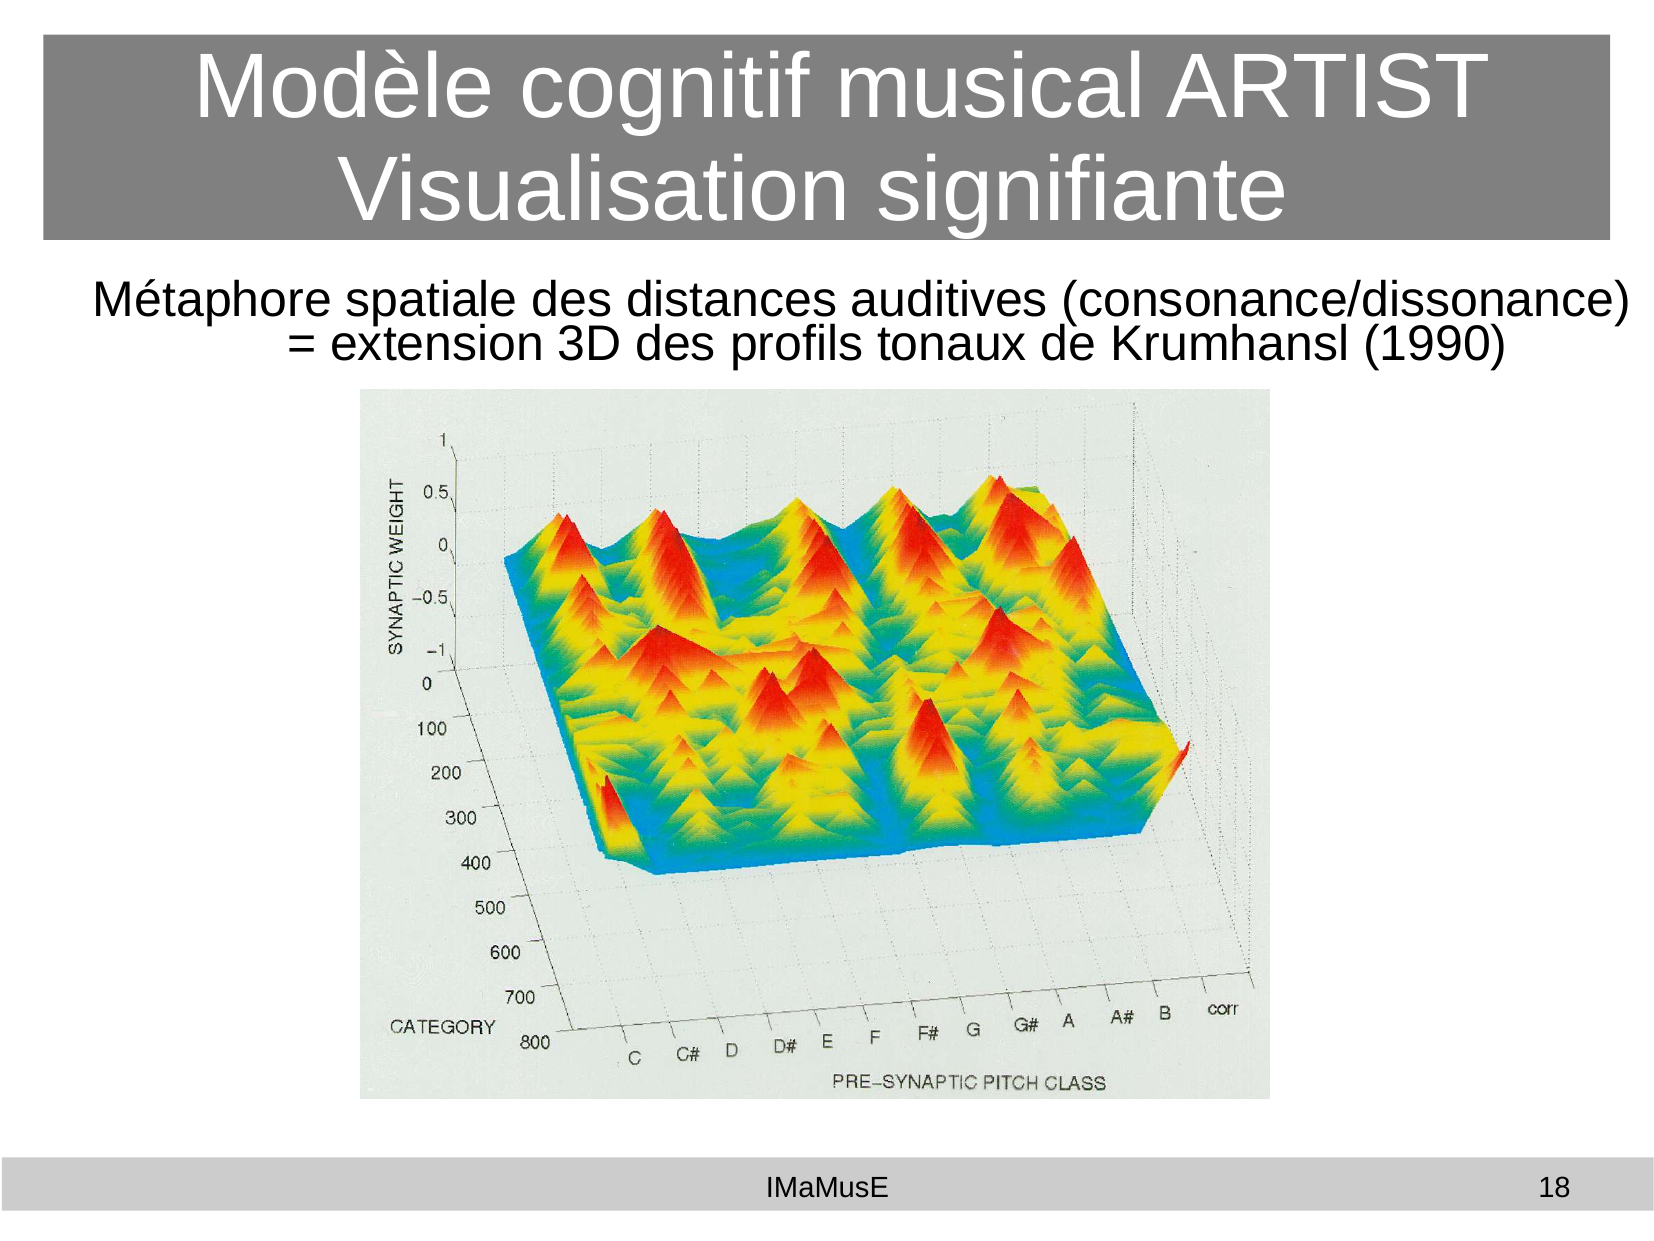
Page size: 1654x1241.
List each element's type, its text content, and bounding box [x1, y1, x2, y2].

title Modèle cognitif musical ARTIST Visualisation signifiante [43, 34, 1611, 147]
text_box [360, 389, 1270, 1099]
list Métaphore spatiale des distances auditives (consonance/dissonance) = extension 3D des profils tonaux de Krumhansl (1990) [0, 147, 1654, 512]
